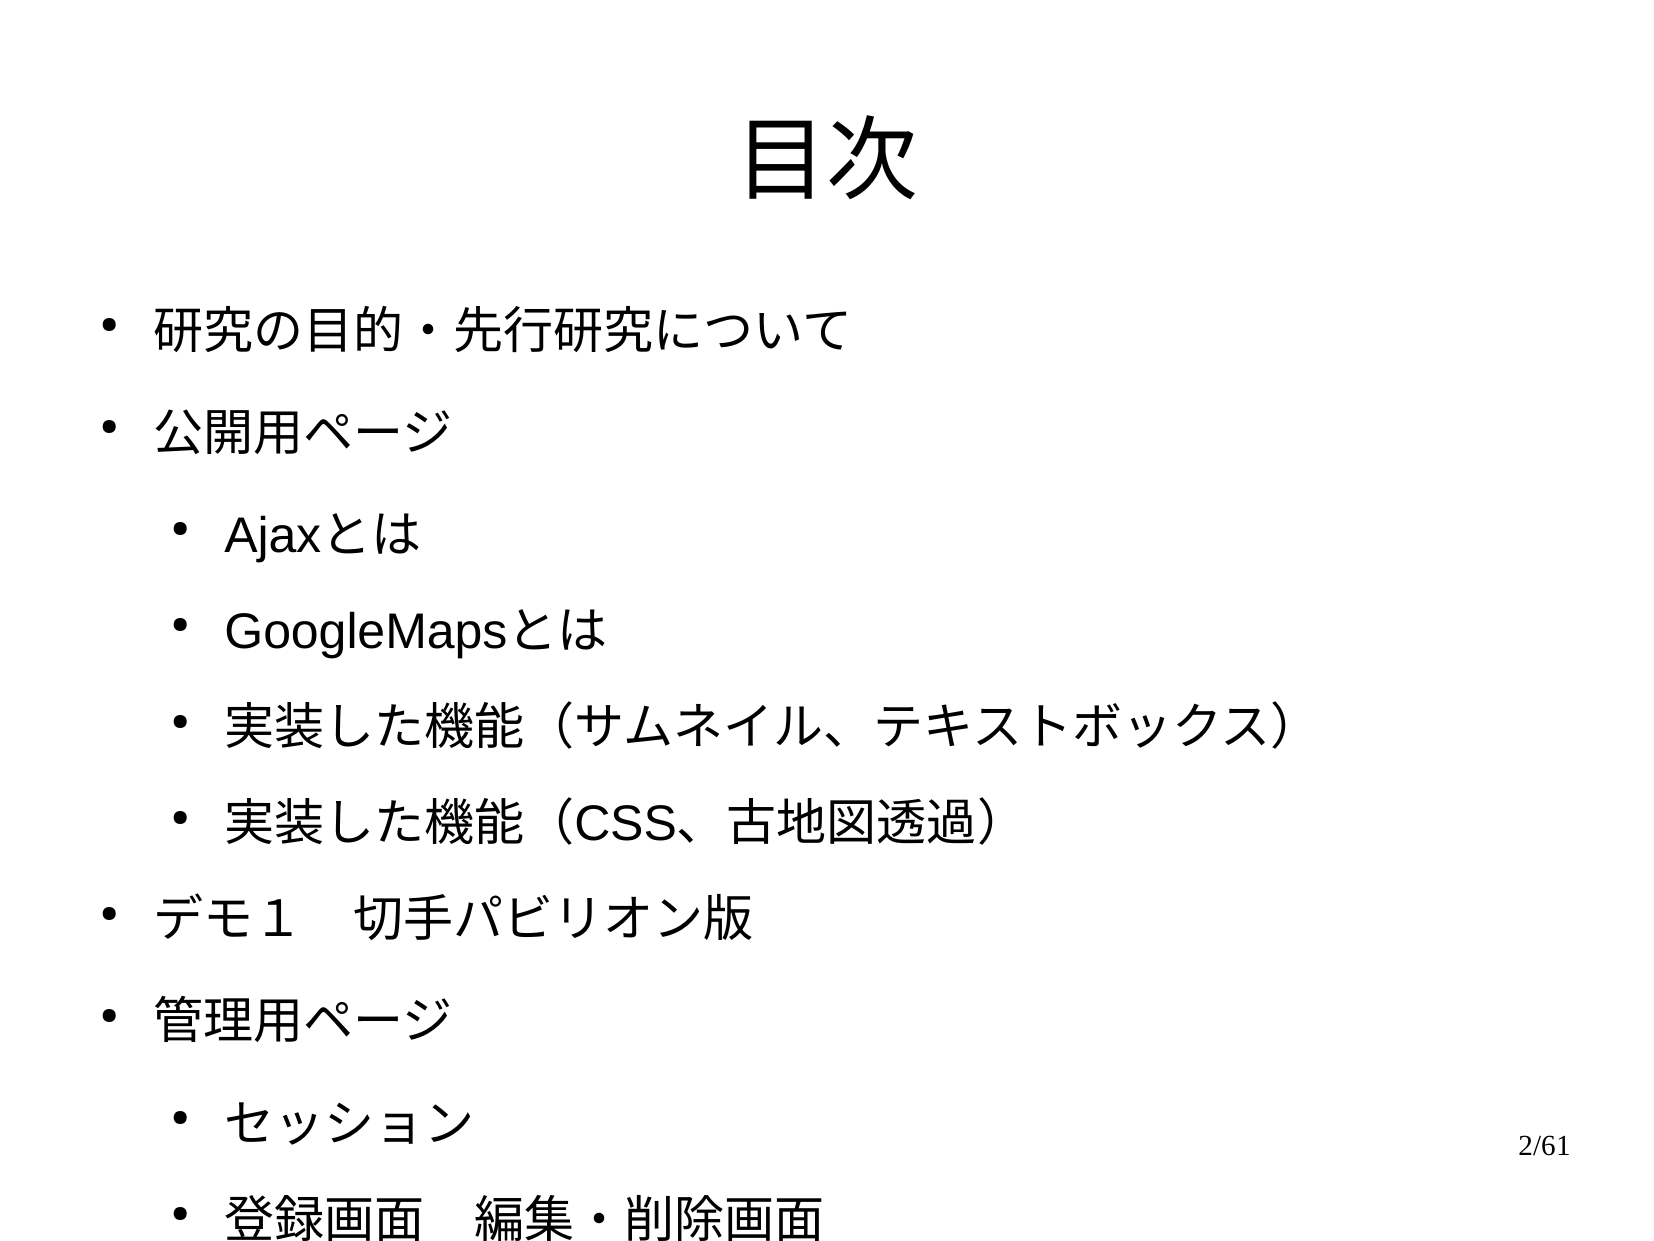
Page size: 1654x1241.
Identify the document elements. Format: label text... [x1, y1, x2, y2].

title 目次 [82, 49, 1571, 257]
list 研究の目的・先行研究について 公開用ページ Ajaxとは GoogleMapsとは 実装した機能（サムネイル、テキストボックス） 実装した機能（CSS、古地図透過） デモ１ 切手パビリオン版 管理用ページ セッション 登録画面 編集・削除画面 デモ２ web公開用2.0版 今後の課題 [82, 290, 1571, 1203]
